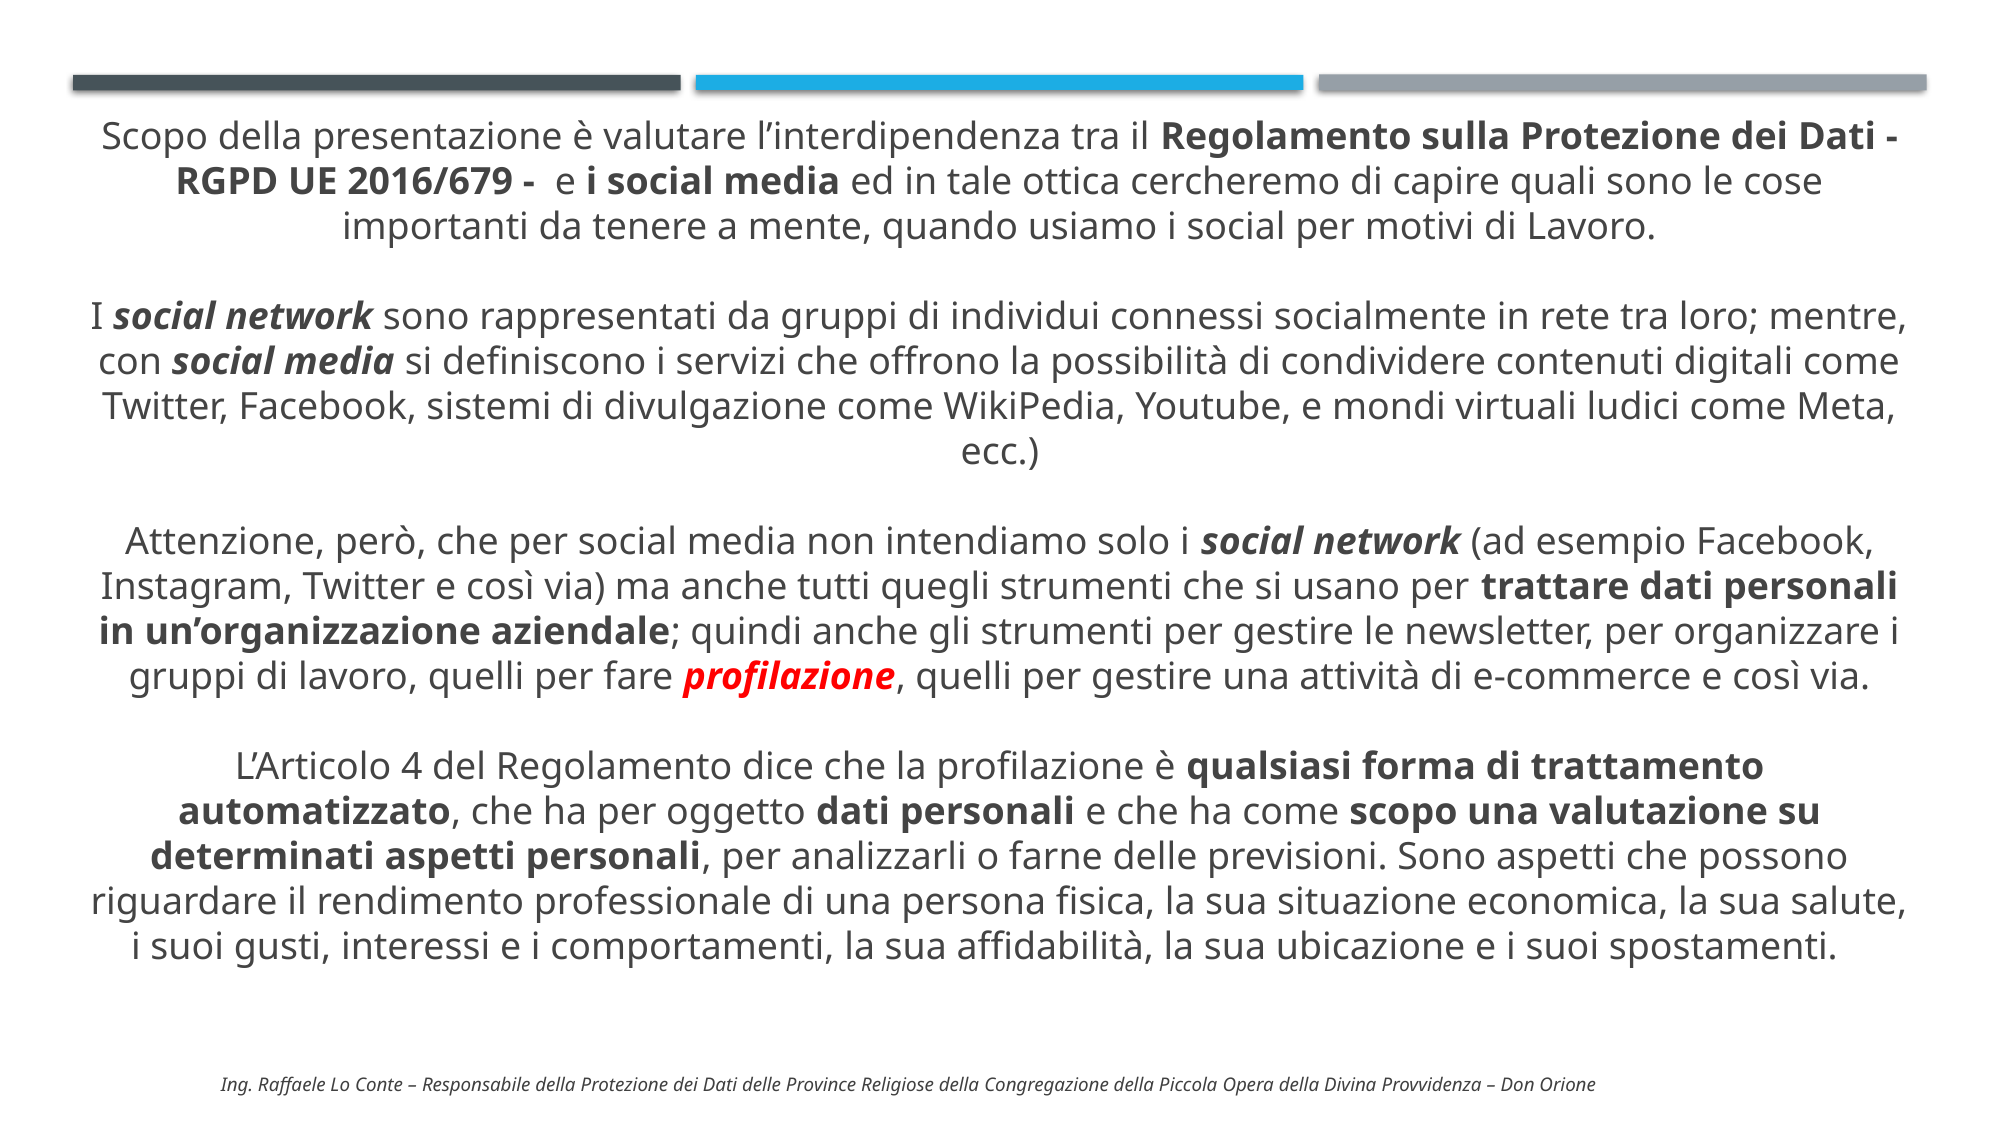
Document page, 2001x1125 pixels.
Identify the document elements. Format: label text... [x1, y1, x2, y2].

text_box Scopo della presentazione è valutare l’interdipendenza tra il Regolamento sulla Protezione dei Dati - RGPD UE 2016/679 - e i social media ed in tale ottica cercheremo di capire quali sono le cose importanti da tenere a mente, quando usiamo i social per motivi di Lavoro. I social network sono rappresentati da gruppi di individui connessi socialmente in rete tra loro; mentre, con social media si definiscono i servizi che offrono la possibilità di condividere contenuti digitali come Twitter, Facebook, sistemi di divulgazione come WikiPedia, Youtube, e mondi virtuali ludici come Meta, ecc.) Attenzione, però, che per social media non intendiamo solo i social network (ad esempio Facebook, Instagram, Twitter e così via) ma anche tutti quegli strumenti che si usano per trattare dati personali in un’organizzazione aziendale; quindi anche gli strumenti per gestire le newsletter, per organizzare i gruppi di lavoro, quelli per fare profilazione, quelli per gestire una attività di e-commerce e così via. L’Articolo 4 del Regolamento dice che la profilazione è qualsiasi forma di trattamento automatizzato, che ha per oggetto dati personali e che ha come scopo una valutazione su determinati aspetti personali, per analizzarli o farne delle previsioni. Sono aspetti che possono riguardare il rendimento professionale di una persona fisica, la sua situazione economica, la sua salute, i suoi gusti, interessi e i comportamenti, la sua affidabilità, la sua ubicazione e i suoi spostamenti. [75, 104, 1925, 975]
slide_number Ing. Raffaele Lo Conte – Responsabile della Protezione dei Dati delle Province Religiose della Congregazione della Piccola Opera della Divina Provvidenza – Don Orione [100, 1053, 1715, 1114]
